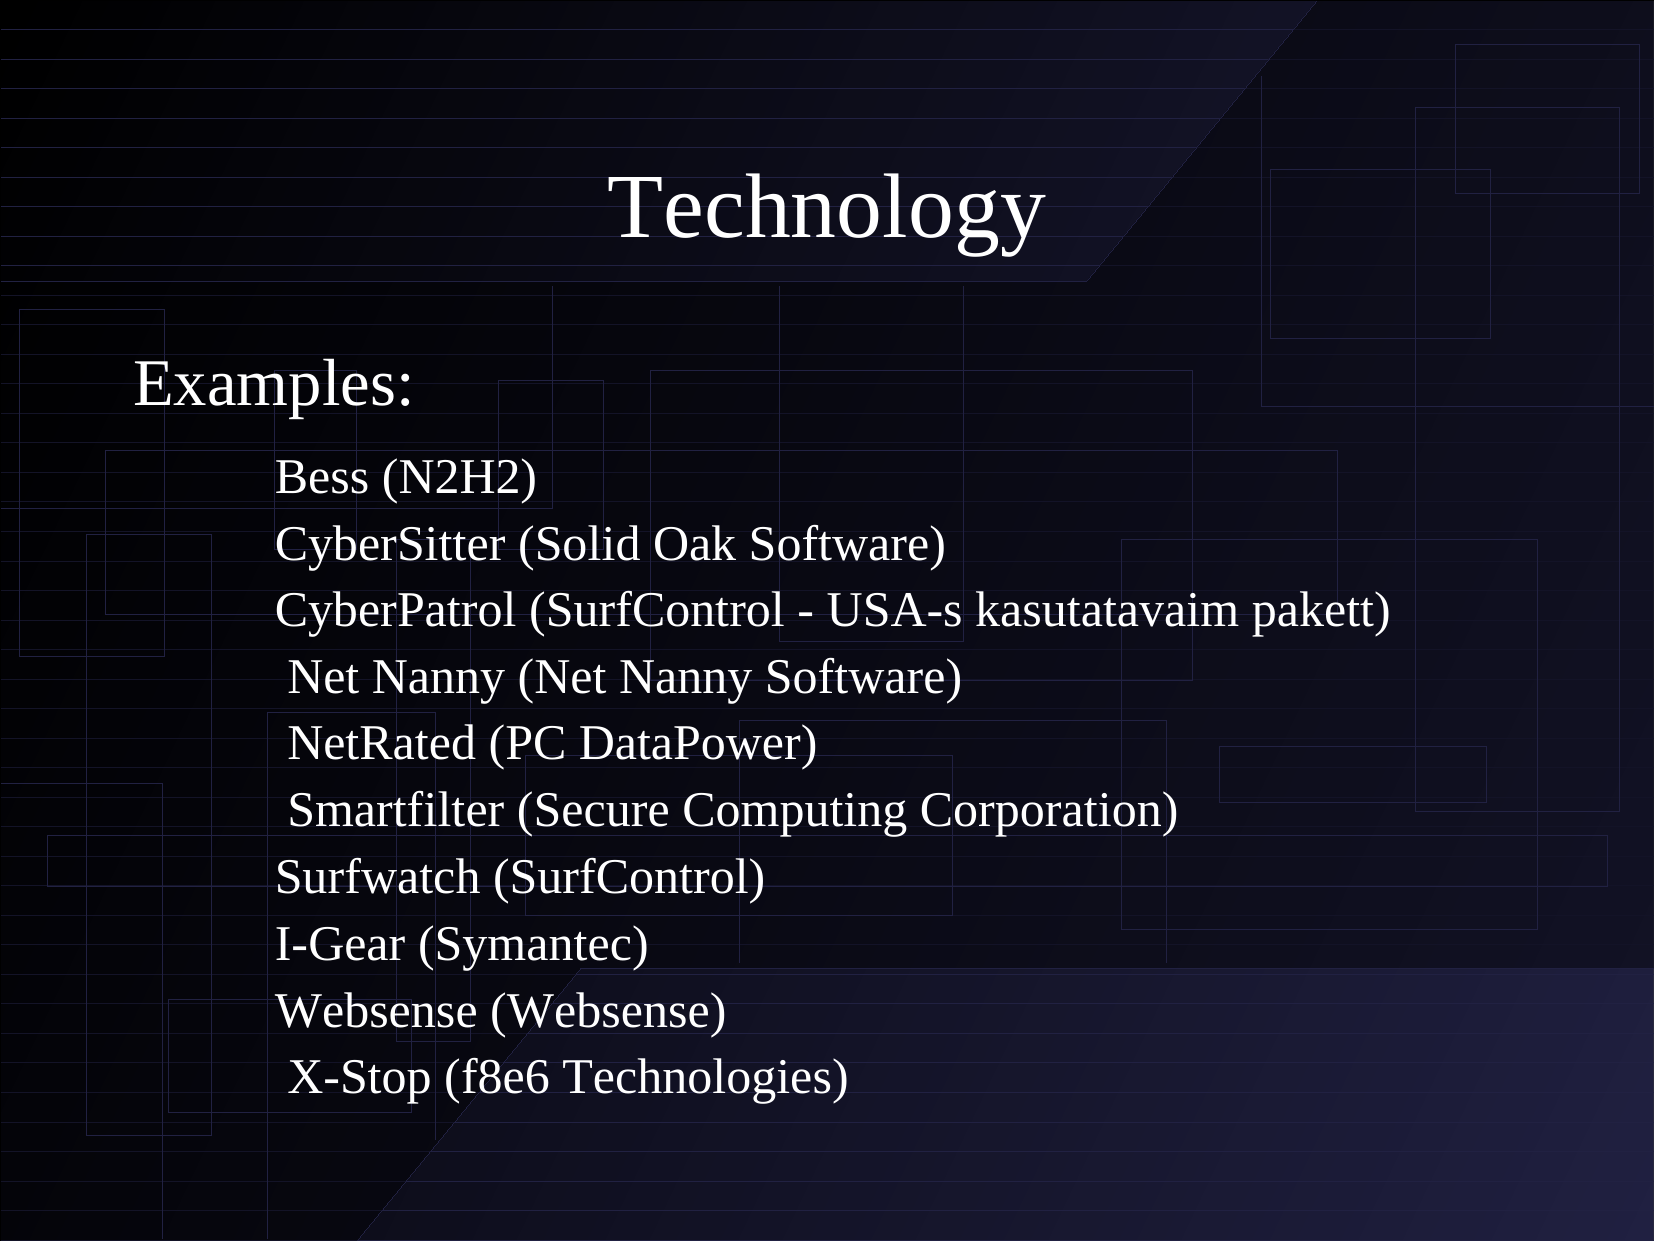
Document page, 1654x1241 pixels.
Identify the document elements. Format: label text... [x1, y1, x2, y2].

list Examples: Bess (N2H2) CyberSitter (Solid Oak Software) CyberPatrol (SurfControl - USA-s kasutatavaim pakett) Net Nanny (Net Nanny Software) NetRated (PC DataPower) Smartfilter (Secure Computing Corporation) Surfwatch (SurfControl) I-Gear (Symantec) Websense (Websense) X-Stop (f8e6 Technologies) [121, 344, 1534, 1127]
title Technology [121, 102, 1534, 311]
